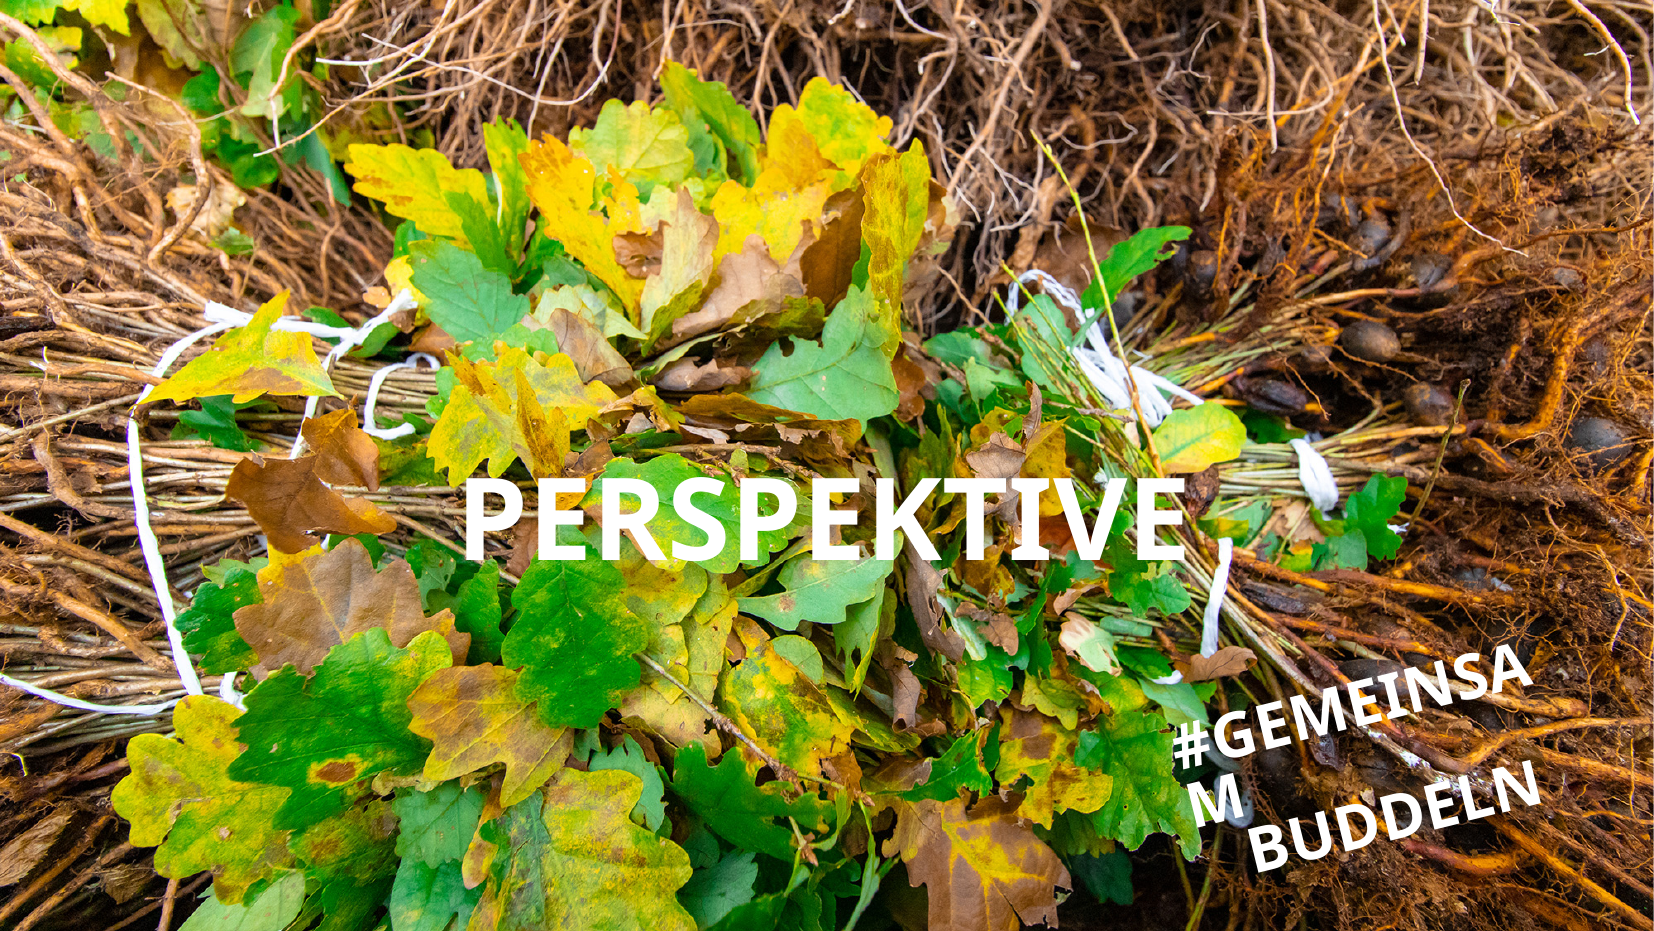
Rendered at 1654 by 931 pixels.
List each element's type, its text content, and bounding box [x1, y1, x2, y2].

title PERSPEKTIVE [0, 297, 1654, 580]
picture [0, 0, 1654, 297]
picture [0, 580, 1654, 931]
title #GEMEINSAM BUDDELN [1166, 625, 1619, 910]
